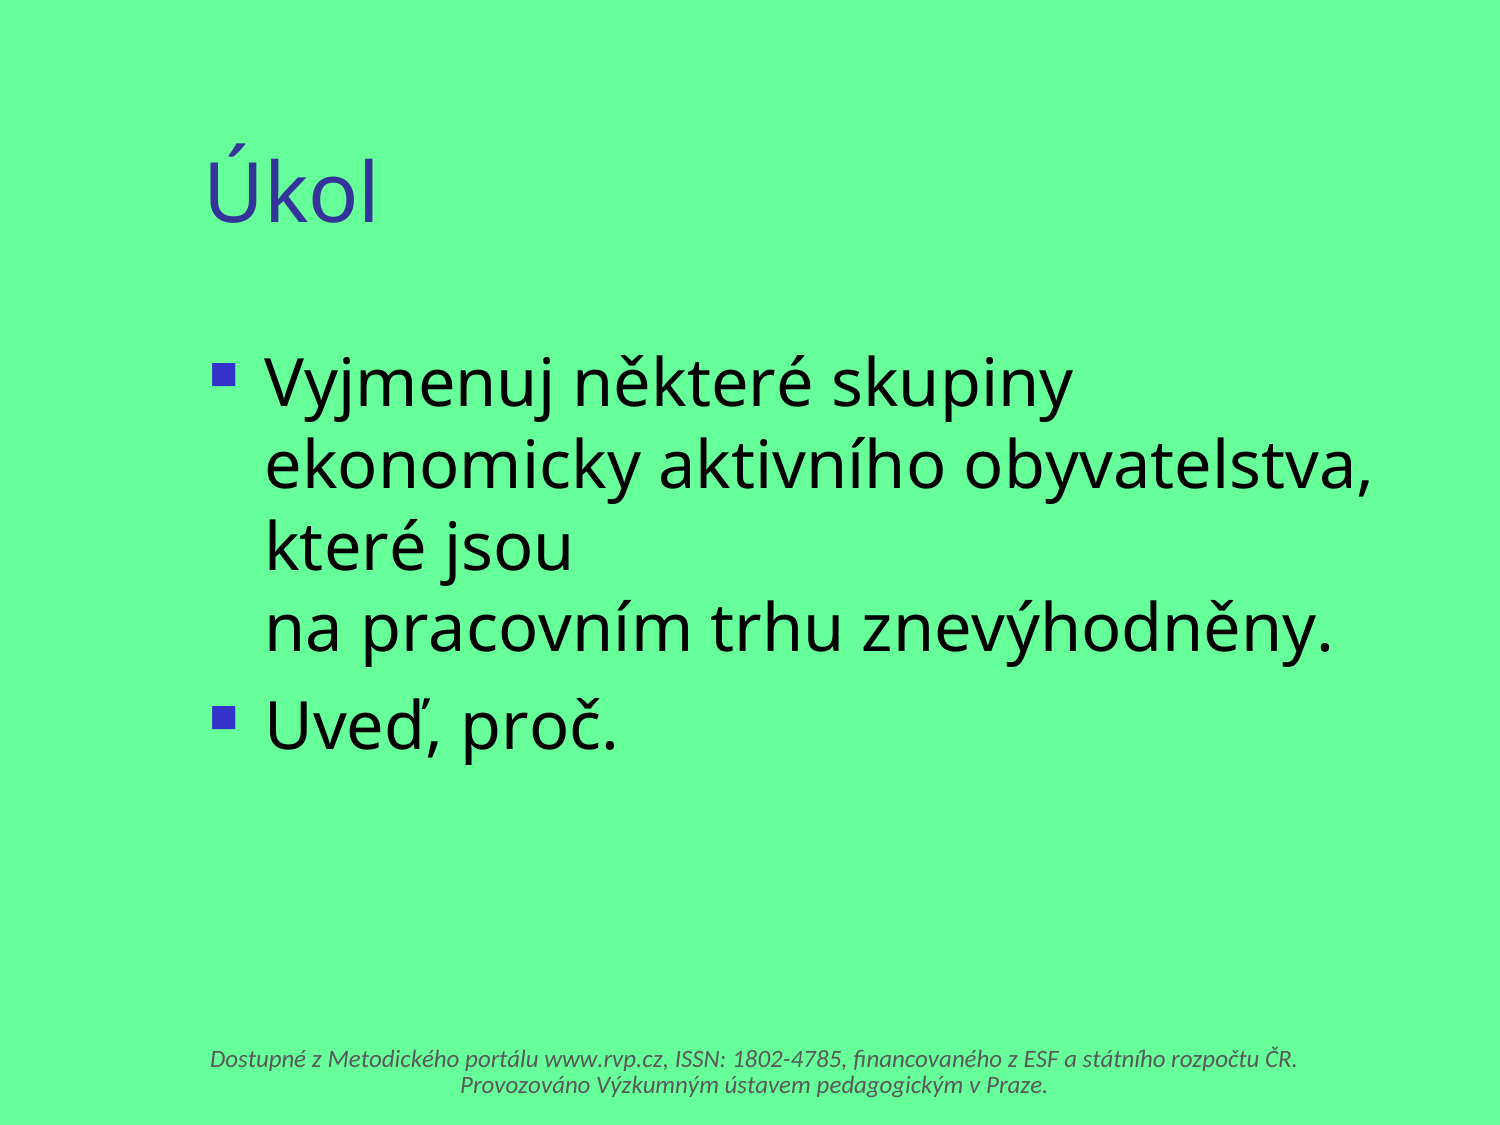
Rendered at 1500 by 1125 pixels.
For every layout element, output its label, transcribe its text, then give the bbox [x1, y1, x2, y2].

list Vyjmenuj některé skupiny ekonomicky aktivního obyvatelstva, které jsou na pracovním trhu znevýhodněny. Uveď, proč. [193, 331, 1469, 1032]
title Úkol [188, 7, 1467, 248]
text_box Dostupné z Metodického portálu www.rvp.cz, ISSN: 1802-4785, financovaného z ESF a státního rozpočtu ČR. Provozováno Výzkumným ústavem pedagogickým v Praze. [133, 1042, 1377, 1103]
